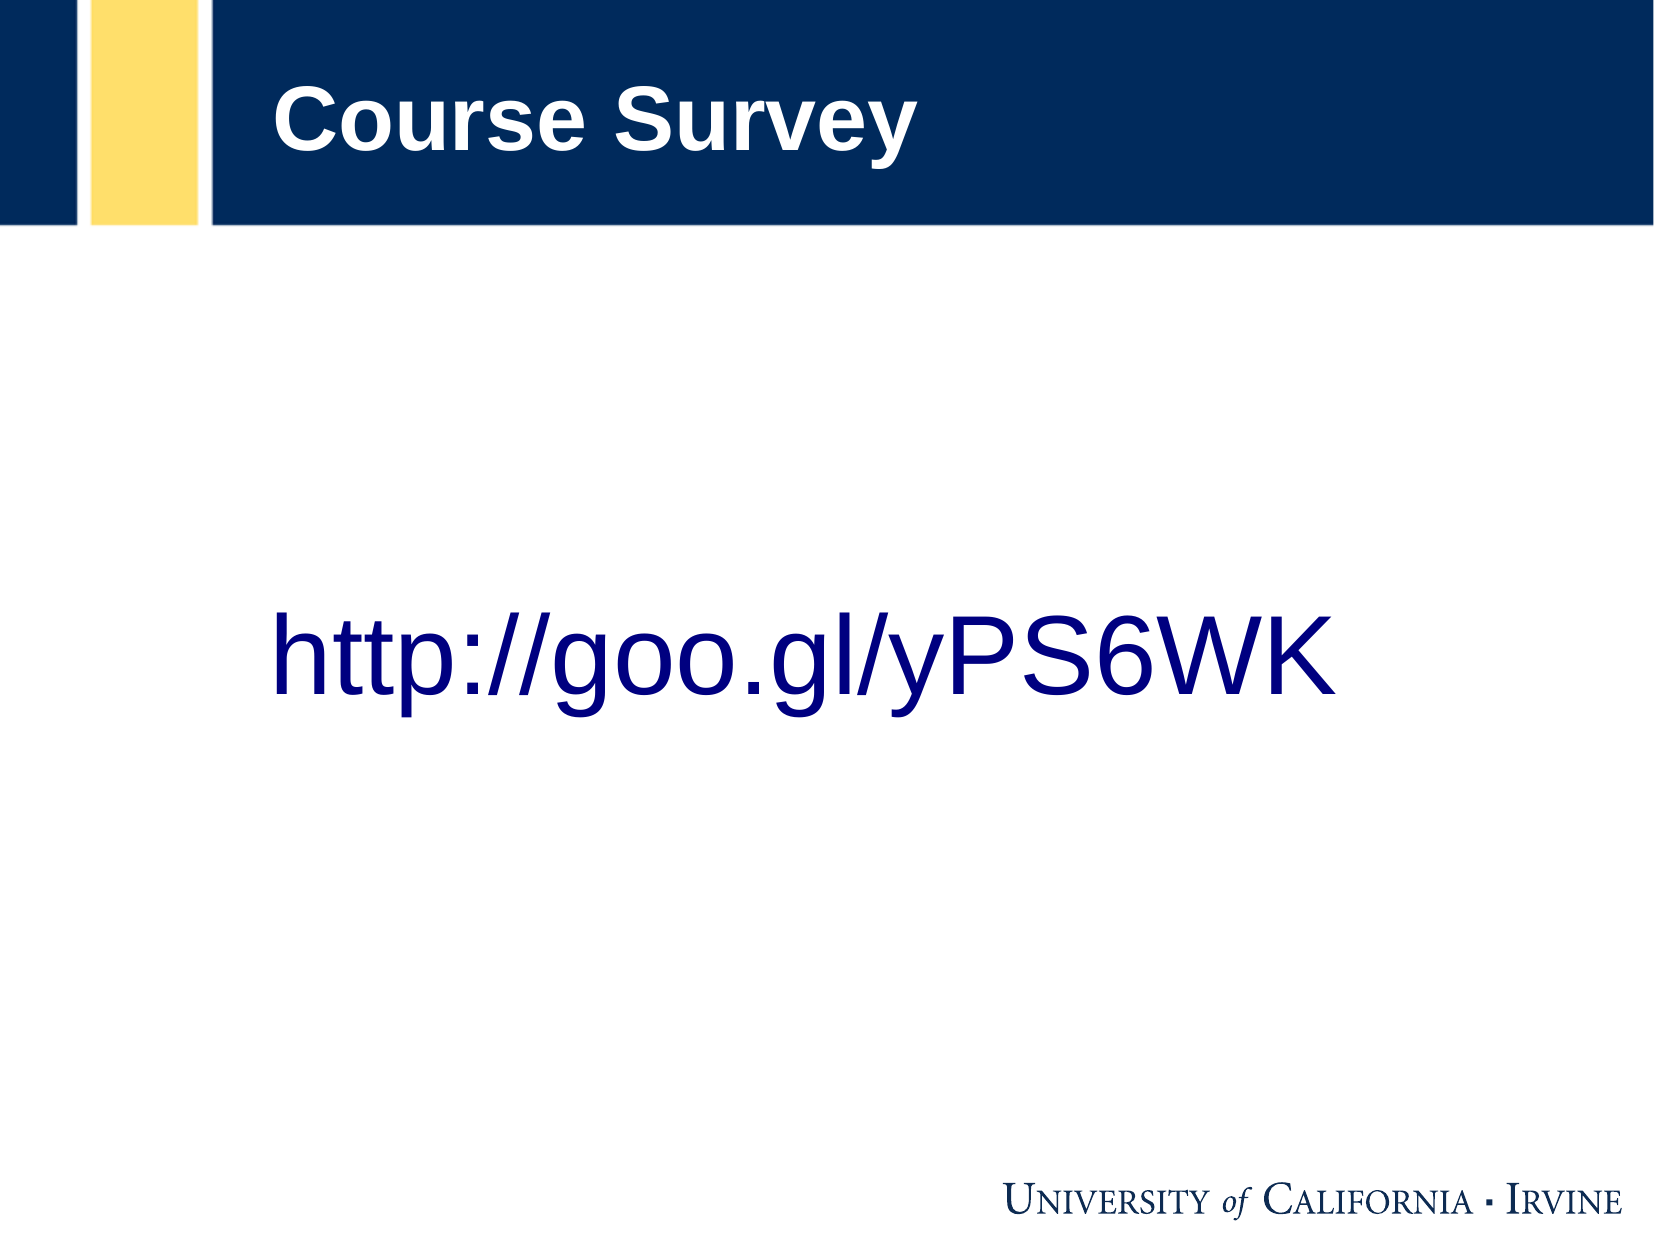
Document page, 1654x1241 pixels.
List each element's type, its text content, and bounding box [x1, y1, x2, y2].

picture [0, 0, 1654, 1241]
title Course Survey [257, 0, 1654, 228]
text_box http://goo.gl/yPS6WK [255, 585, 1654, 726]
